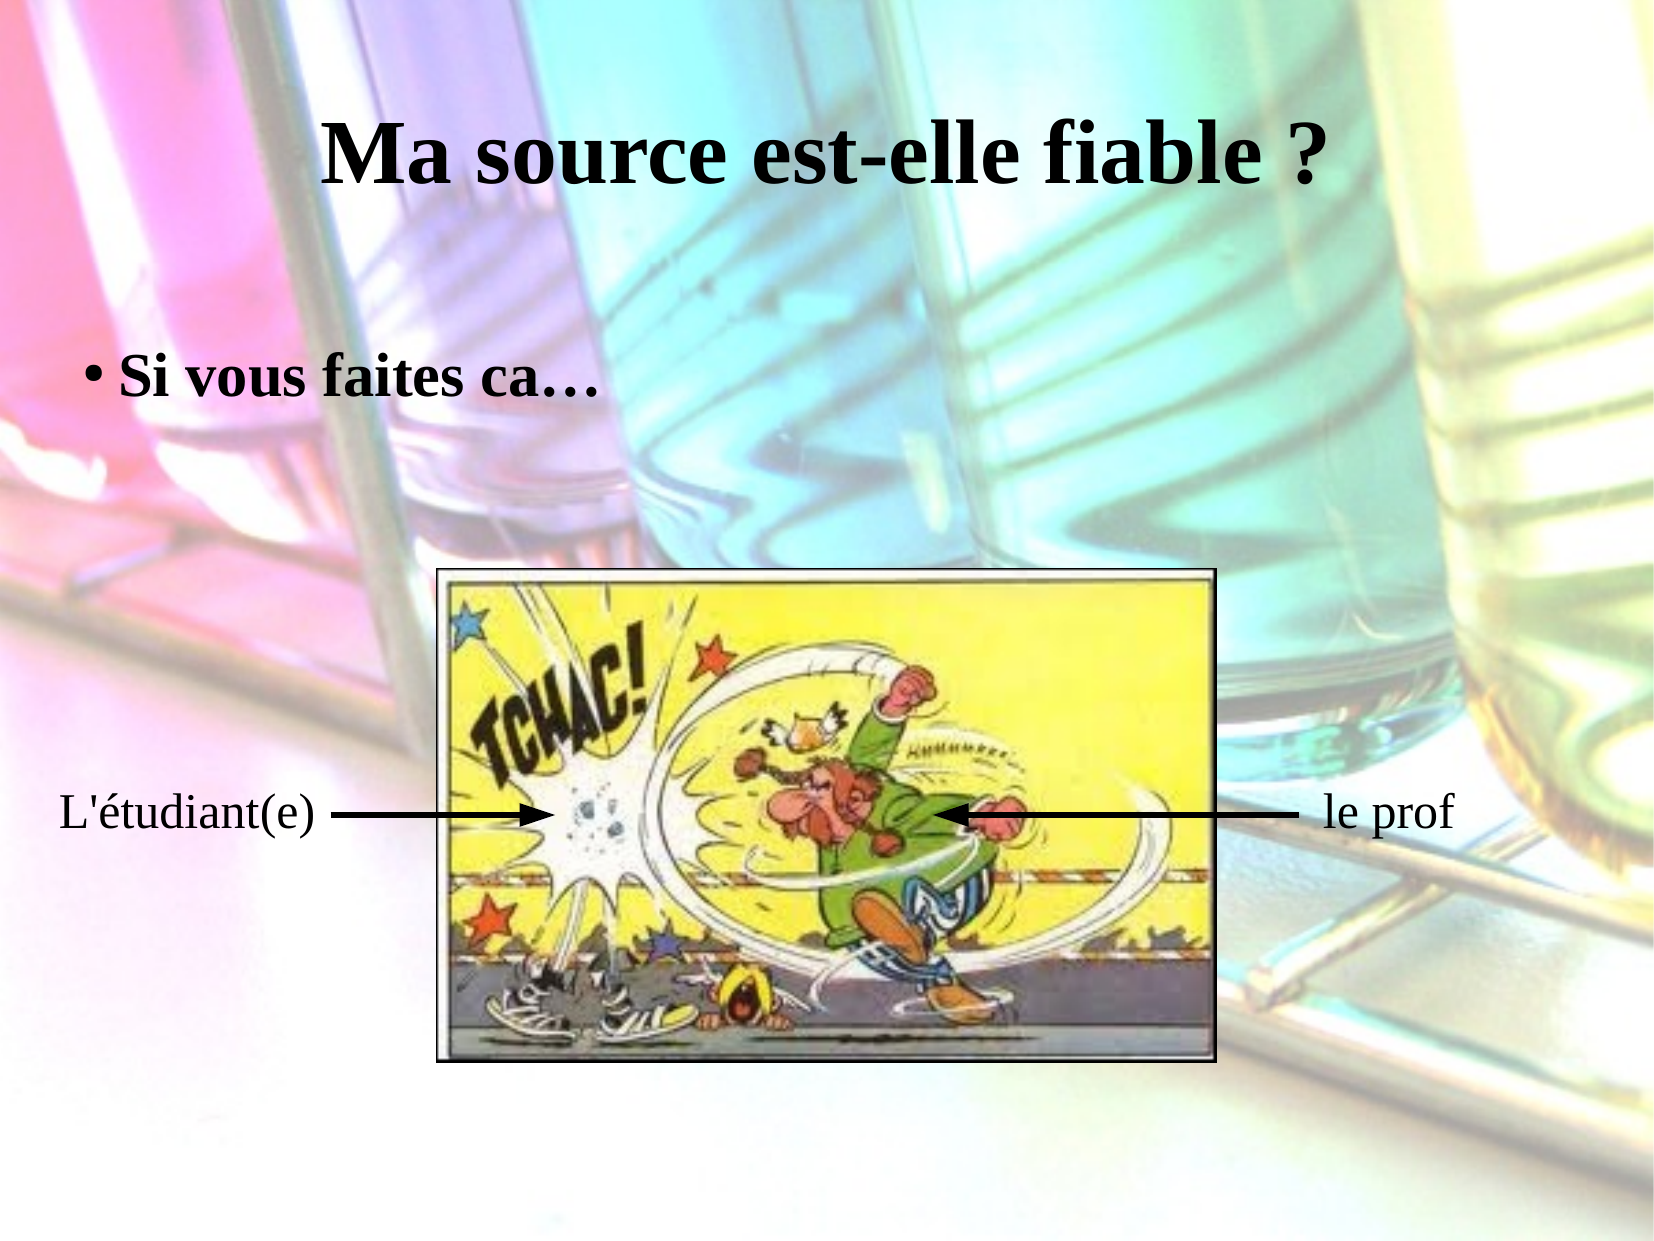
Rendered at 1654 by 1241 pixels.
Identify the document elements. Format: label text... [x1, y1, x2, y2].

text_box le prof [1287, 784, 1630, 869]
text_box Si vous faites ca… [82, 340, 1571, 626]
title Ma source est-elle fiable ? [82, 49, 1571, 257]
text_box L'étudiant(e) [23, 784, 378, 869]
picture [0, 0, 1654, 1241]
